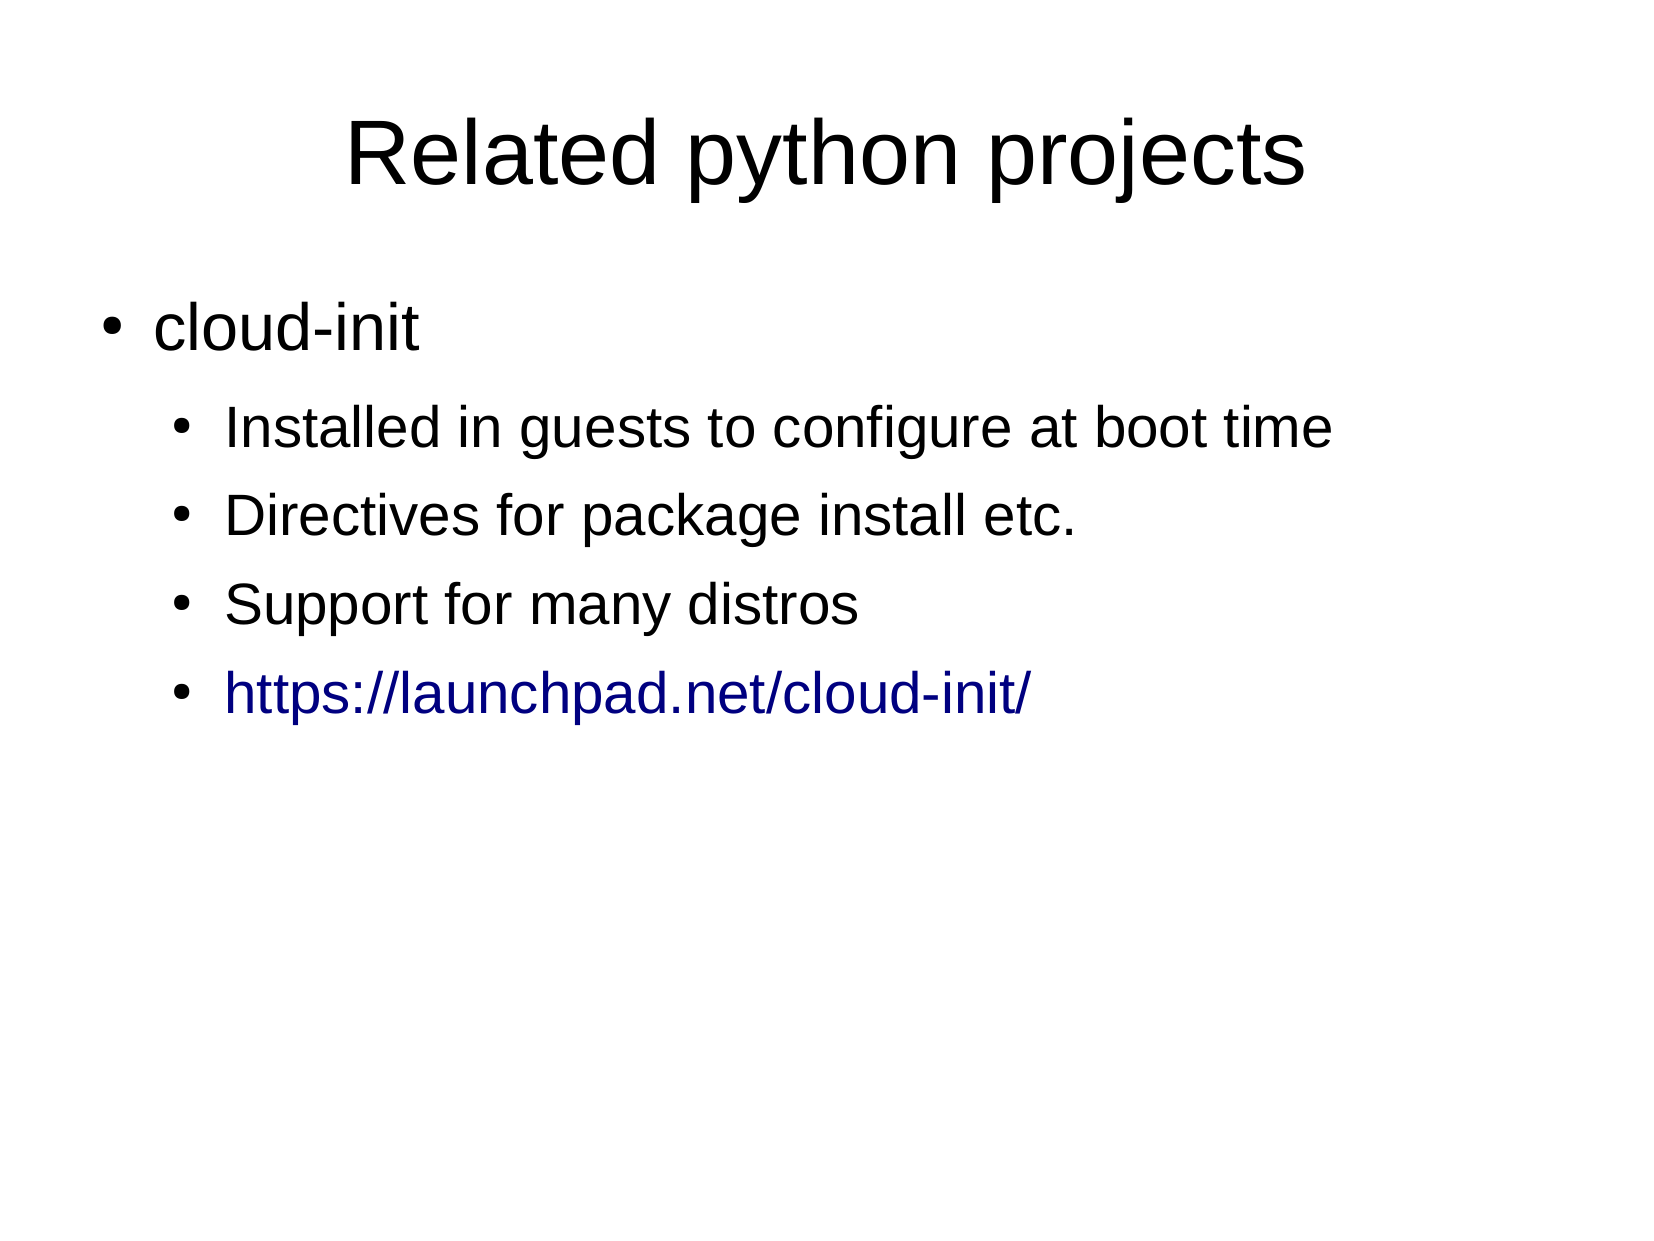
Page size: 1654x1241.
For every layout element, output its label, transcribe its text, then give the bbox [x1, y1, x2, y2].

title Related python projects [82, 49, 1571, 257]
list cloud-init Installed in guests to configure at boot time Directives for package install etc. Support for many distros https://launchpad.net/cloud-init/ [82, 290, 1571, 1109]
